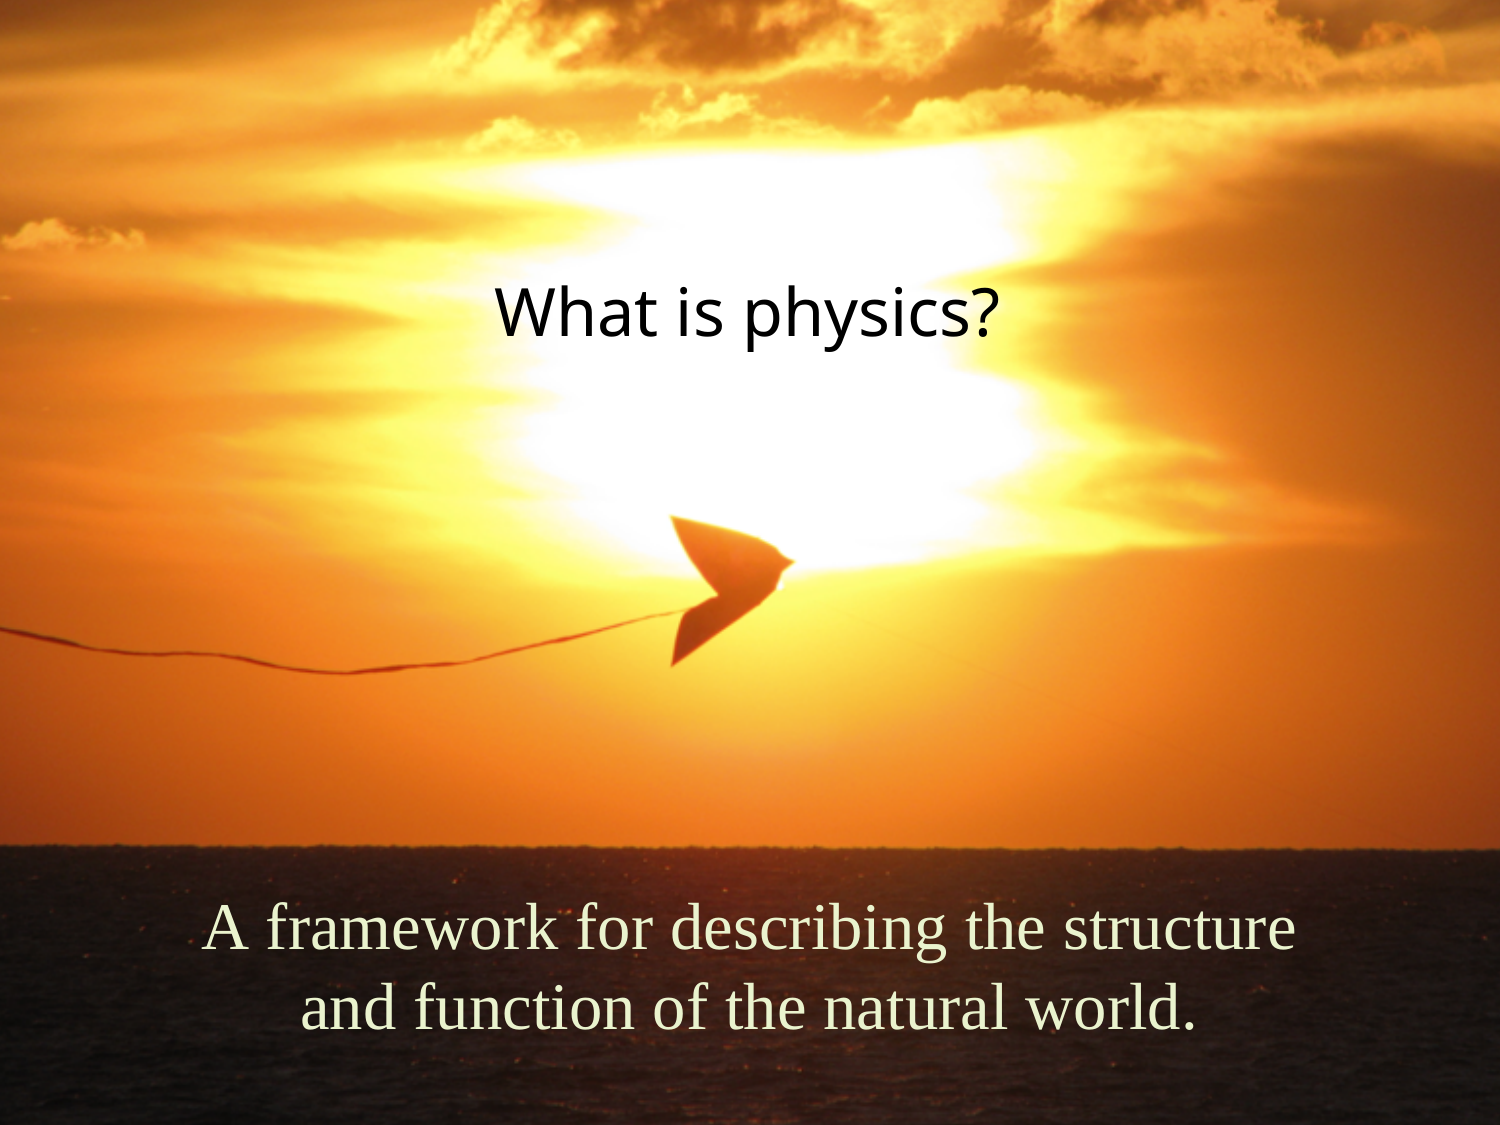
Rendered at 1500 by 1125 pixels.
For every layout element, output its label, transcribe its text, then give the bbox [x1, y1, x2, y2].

text_box What is physics? [479, 262, 1017, 358]
picture [0, 0, 1500, 1125]
text_box A framework for describing the structure and function of the natural world. [162, 874, 1338, 1051]
